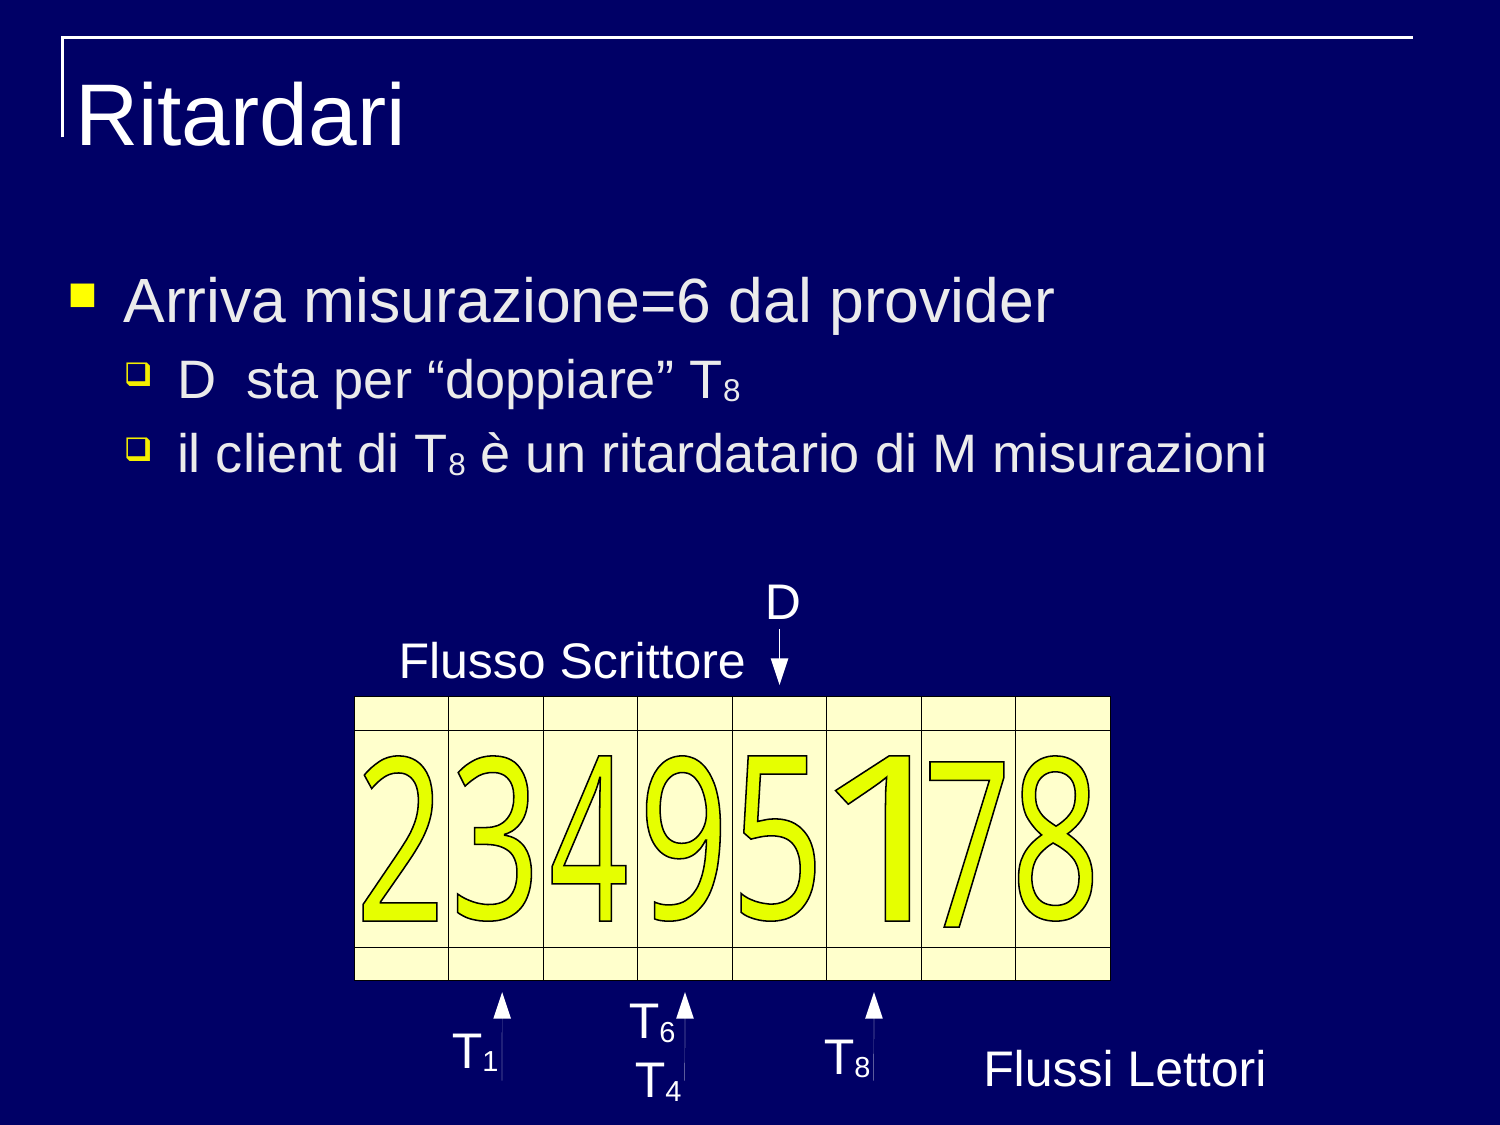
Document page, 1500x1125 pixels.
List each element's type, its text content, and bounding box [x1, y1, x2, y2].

text_box 5 [741, 755, 815, 922]
text_box 8 [1018, 755, 1093, 922]
text_box T6 [614, 986, 703, 1075]
text_box [922, 697, 1015, 981]
title Ritardari [75, 52, 1426, 178]
text_box 7 [930, 761, 1004, 928]
text_box [449, 697, 543, 981]
text_box [354, 697, 448, 981]
text_box T8 [809, 1021, 898, 1111]
text_box [827, 697, 921, 981]
list Arriva misurazione=6 dal provider D sta per “doppiare” T8 il client di T8 è un ritardatario di M misurazioni [67, 265, 1418, 903]
text_box [733, 697, 826, 981]
text_box 4 [552, 755, 626, 922]
text_box T1 [437, 1015, 526, 1105]
text_box 3 [457, 755, 532, 922]
text_box 2 [363, 755, 437, 922]
text_box [638, 697, 732, 981]
text_box Flusso Scrittore [383, 626, 761, 697]
text_box 9 [646, 755, 721, 922]
text_box D [750, 566, 810, 638]
text_box [1016, 697, 1111, 981]
text_box [544, 697, 637, 981]
text_box Flussi Lettori [968, 1033, 1282, 1105]
text_box 1 [835, 755, 910, 922]
text_box T4 [620, 1045, 709, 1125]
